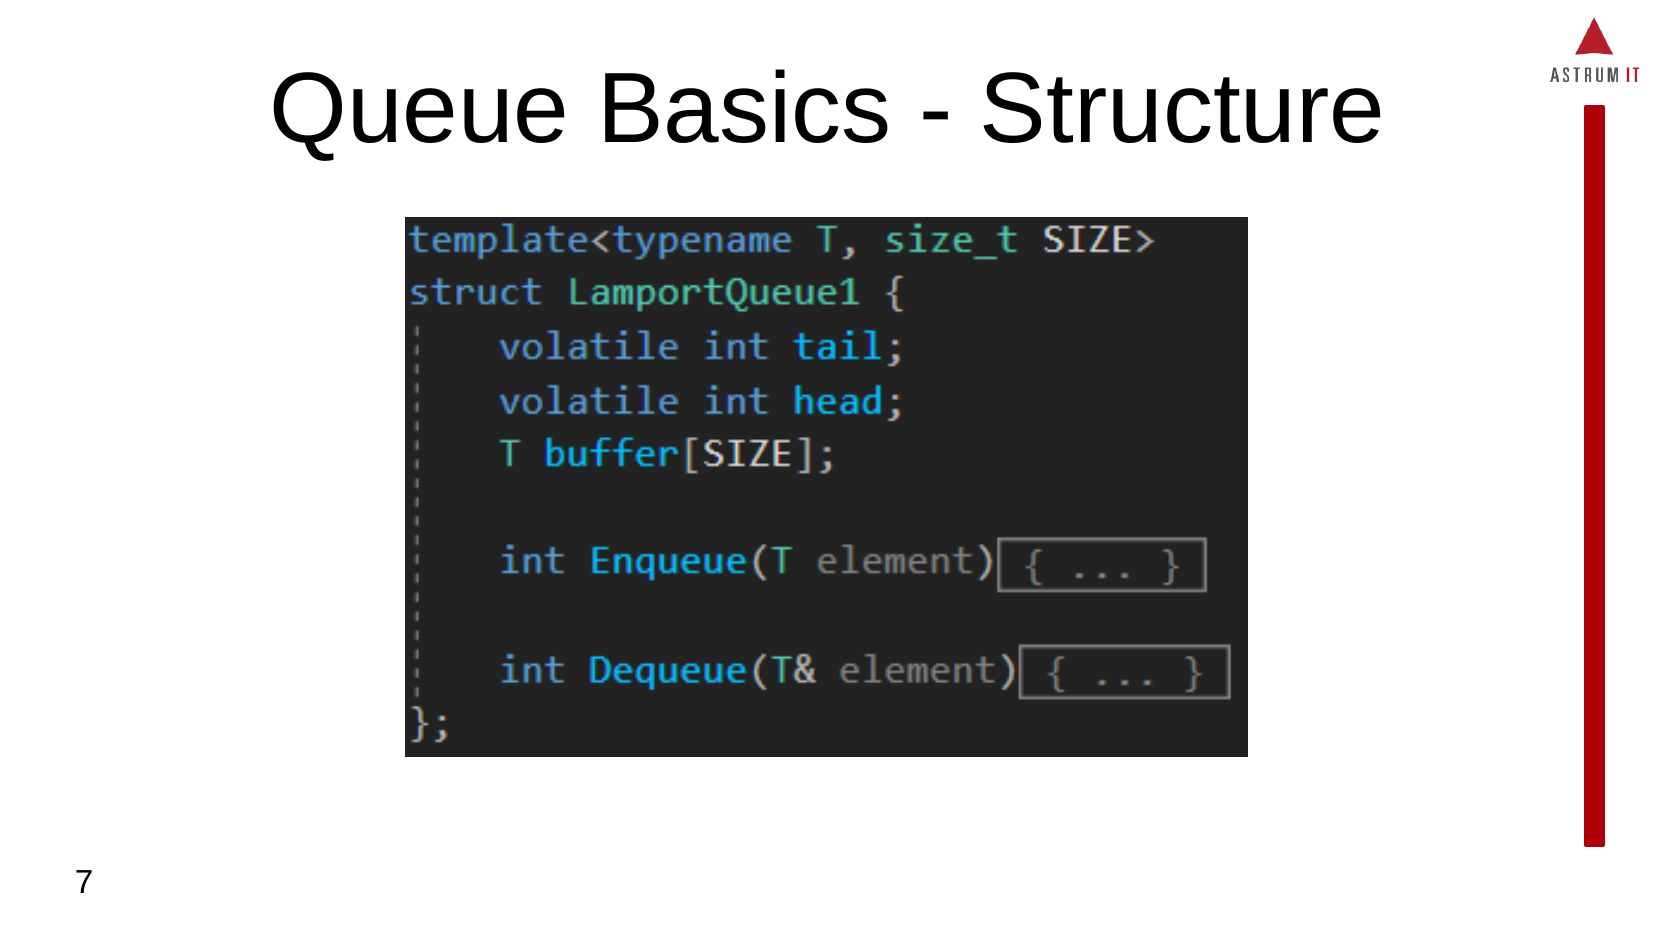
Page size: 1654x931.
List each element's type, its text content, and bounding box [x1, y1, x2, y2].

picture [406, 217, 1248, 757]
title Queue Basics - Structure [114, 30, 1541, 186]
picture [1550, 17, 1639, 82]
